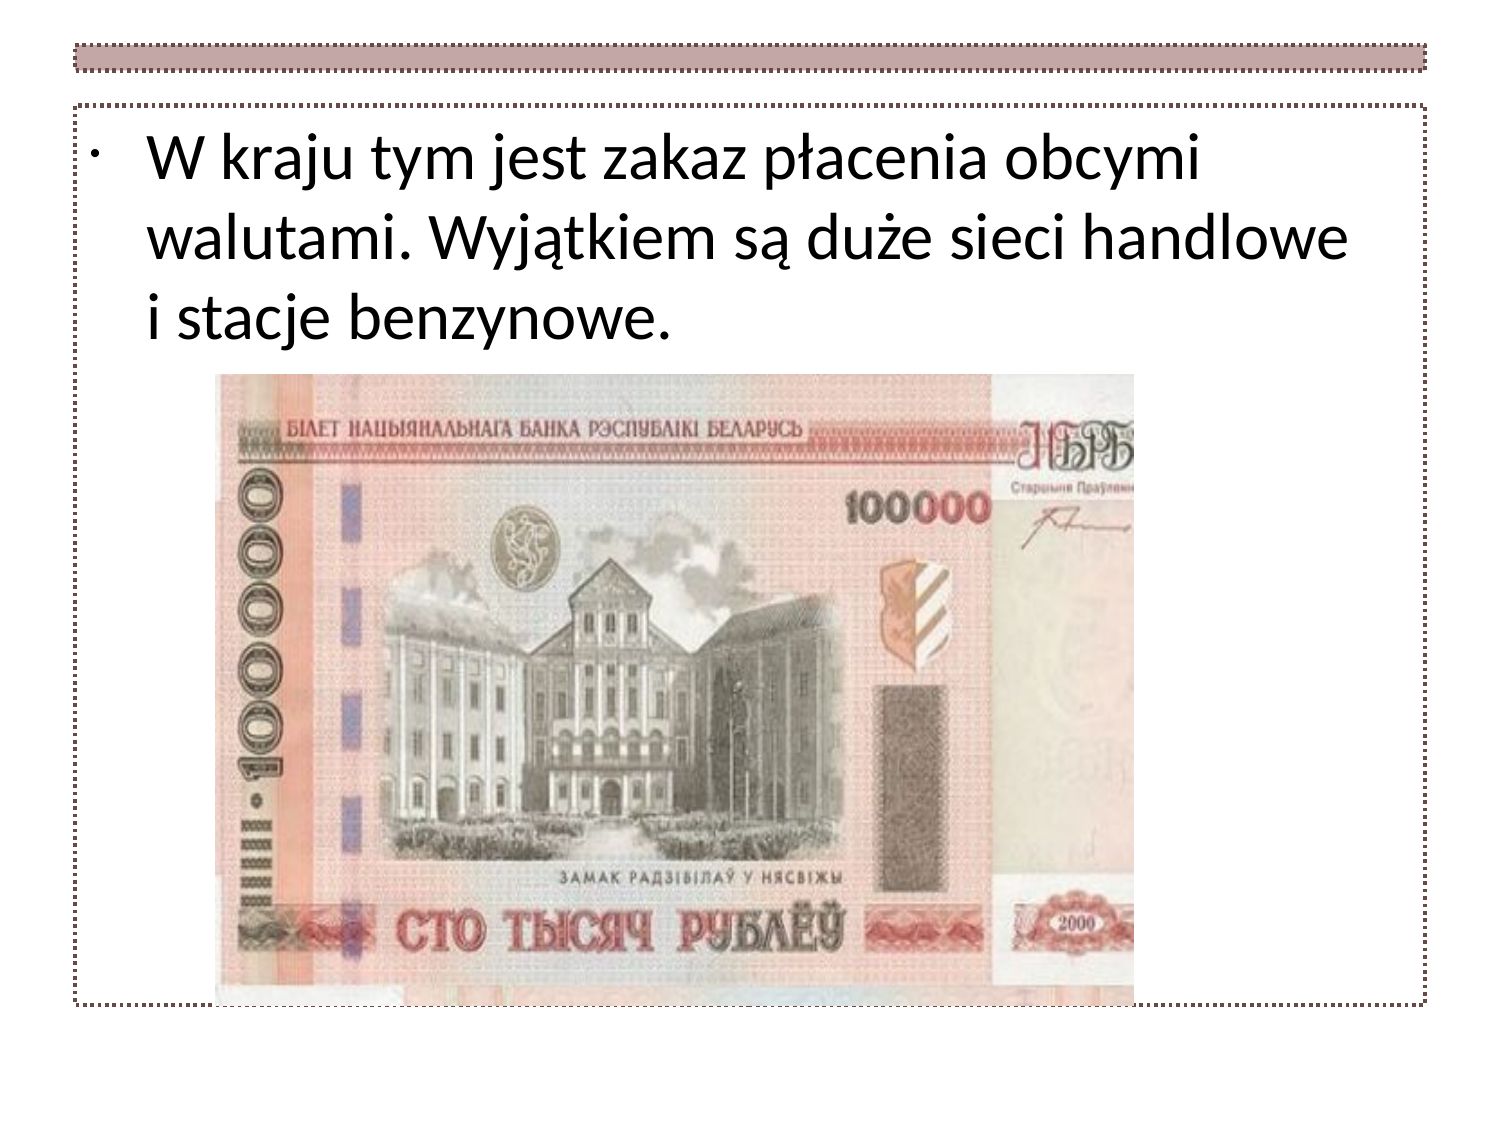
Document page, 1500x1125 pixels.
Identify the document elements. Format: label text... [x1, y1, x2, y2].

picture [215, 374, 1134, 1006]
list W kraju tym jest zakaz płacenia obcymi walutami. Wyjątkiem są duże sieci handlowe i stacje benzynowe. [75, 105, 1425, 1005]
title [75, 45, 1425, 71]
